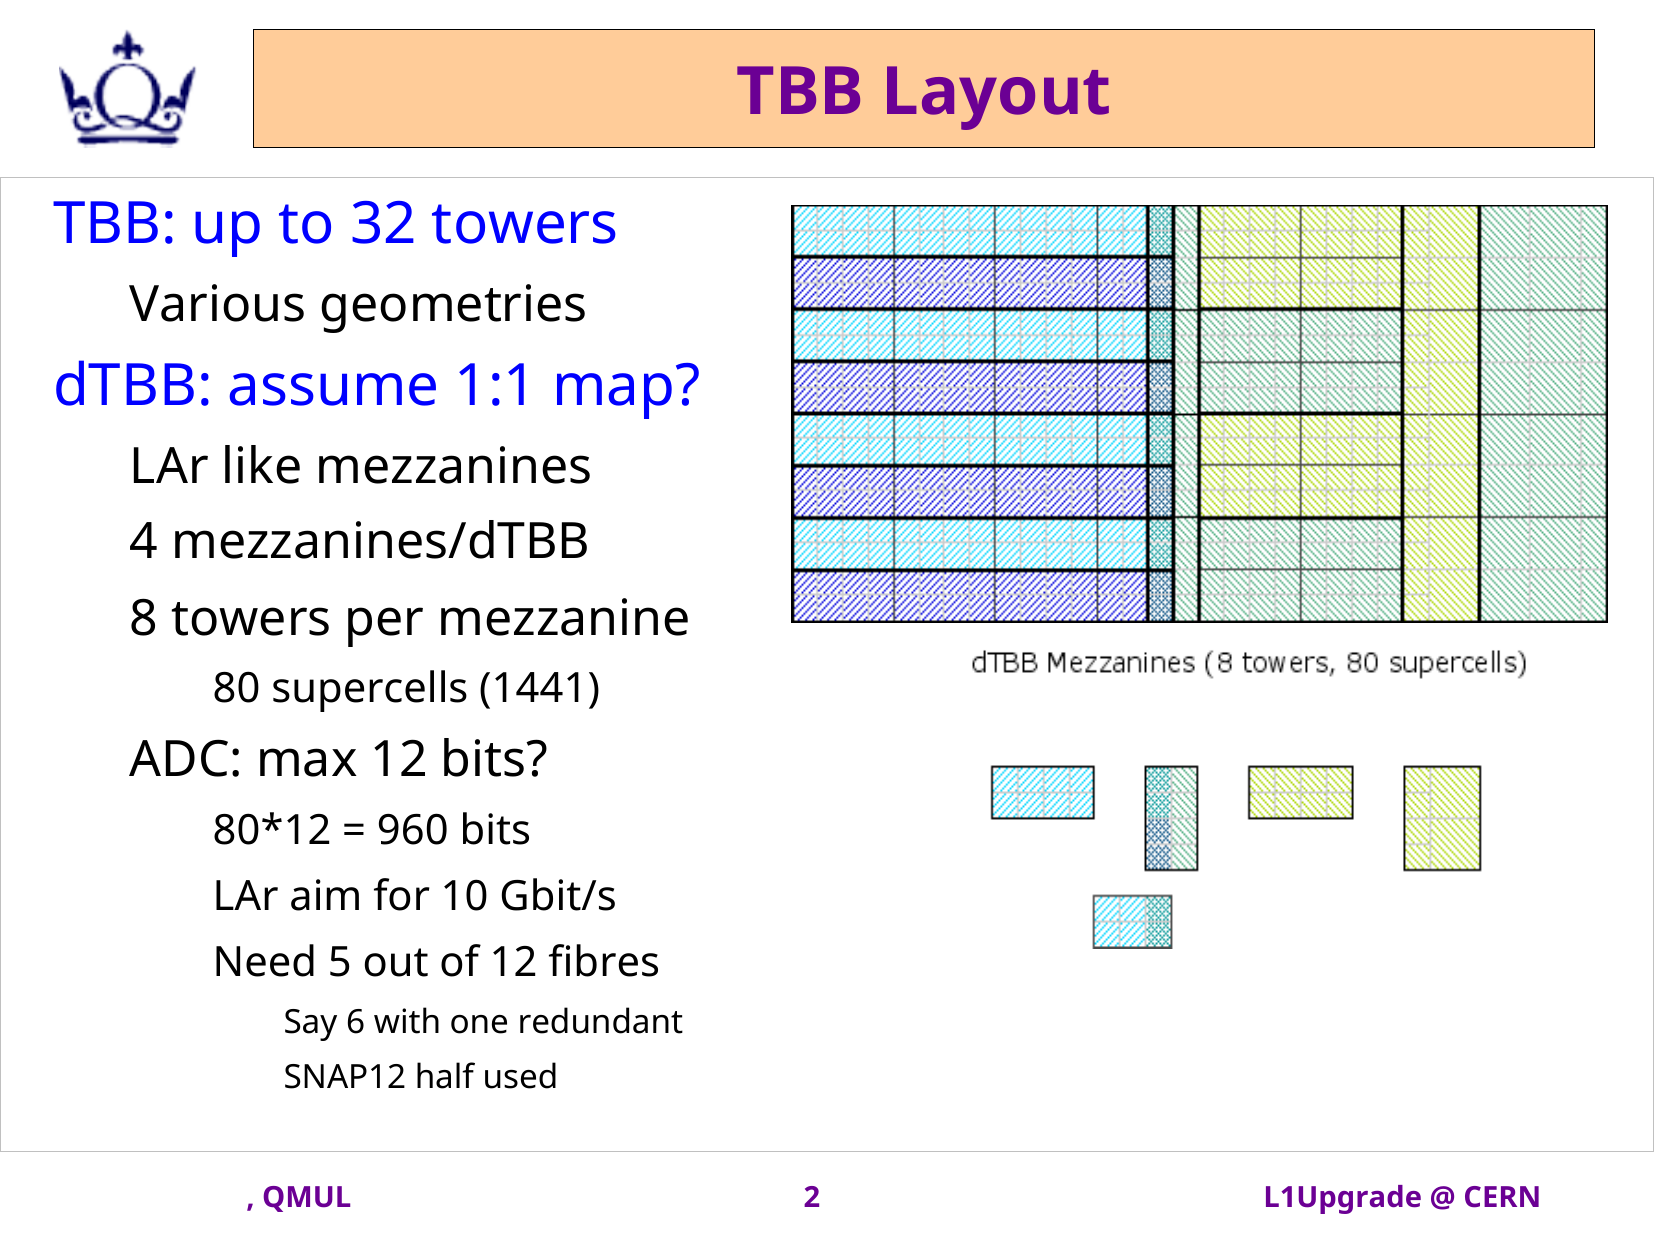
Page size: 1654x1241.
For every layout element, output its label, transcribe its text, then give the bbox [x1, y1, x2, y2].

picture [888, 645, 1611, 949]
title TBB Layout [253, 29, 1595, 148]
picture [791, 205, 1608, 623]
list TBB: up to 32 towers Various geometries dTBB: assume 1:1 map? LAr like mezzanines 4 mezzanines/dTBB 8 towers per mezzanine 80 supercells (1441) ADC: max 12 bits? 80*12 = 960 bits LAr aim for 10 Gbit/s Need 5 out of 12 fibres Say 6 with one redundant SNAP12 half used [35, 186, 797, 1127]
picture [59, 29, 200, 148]
